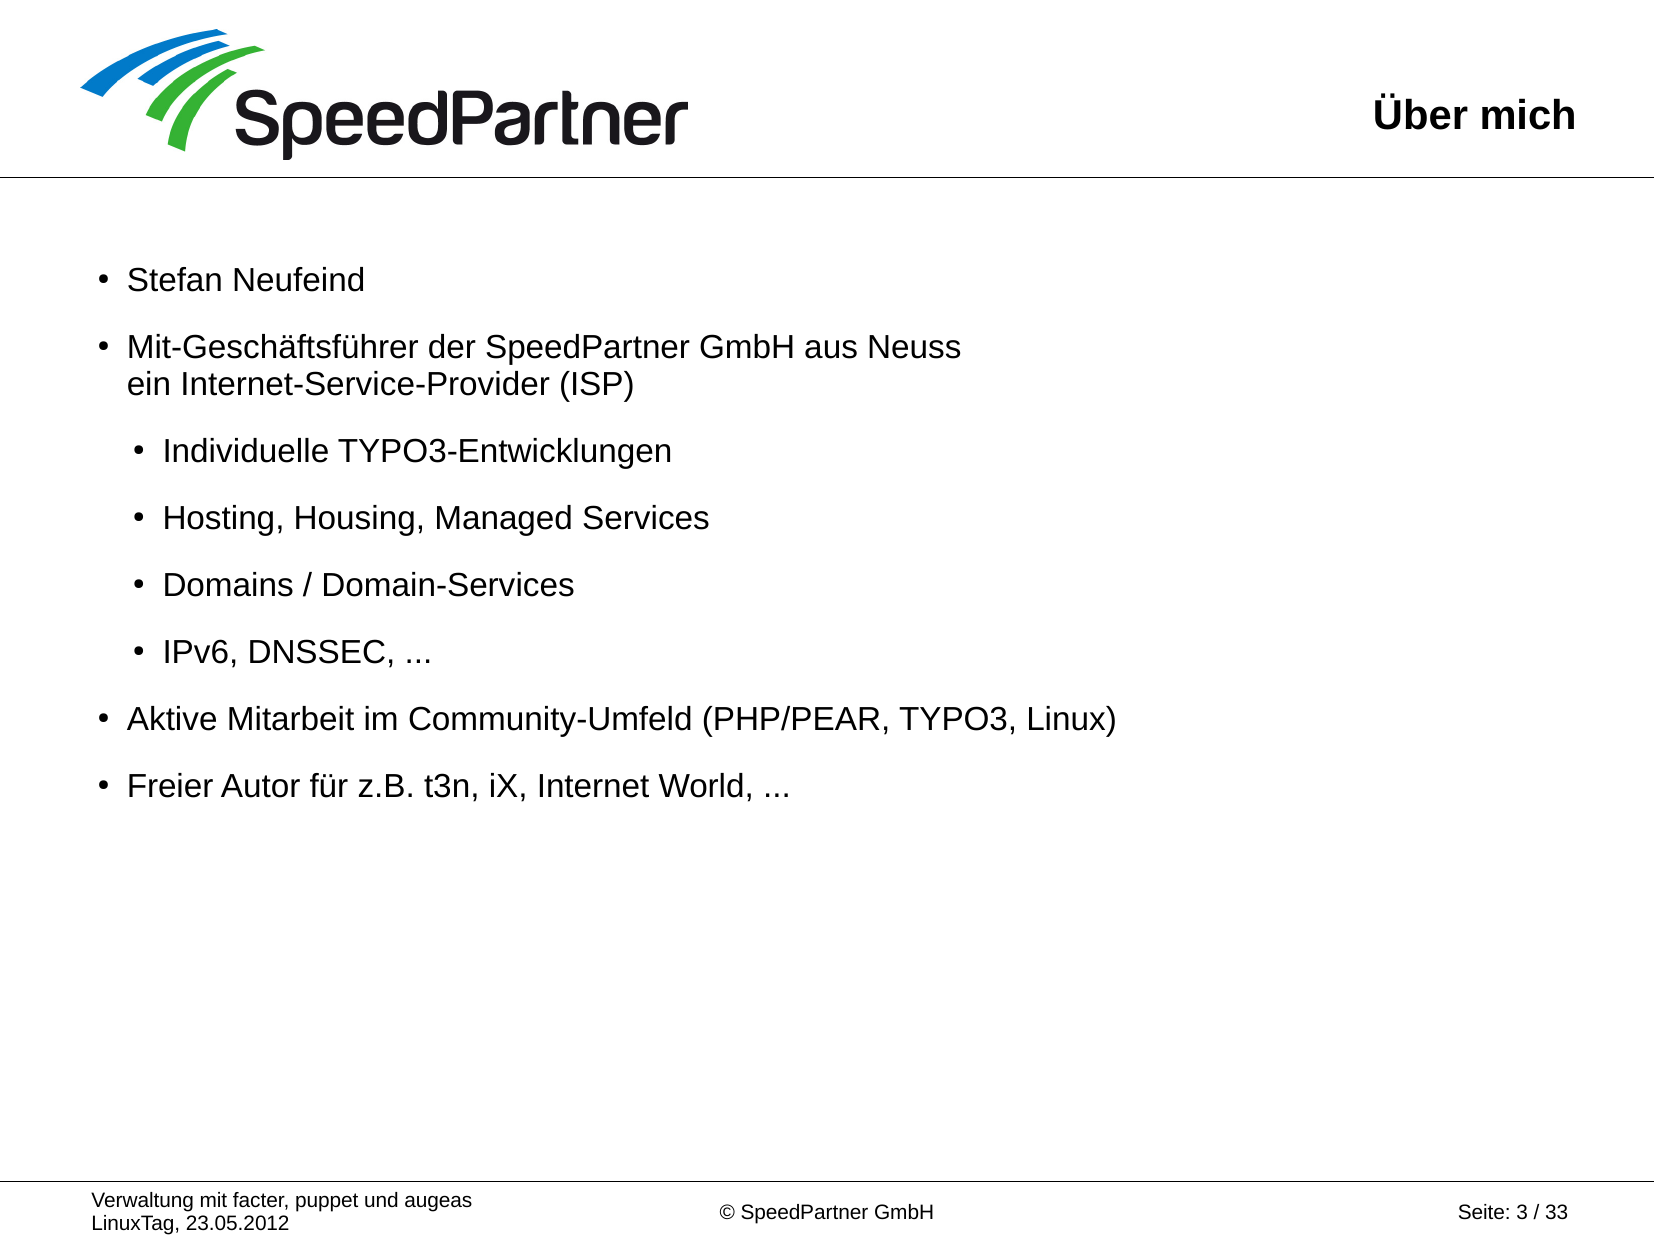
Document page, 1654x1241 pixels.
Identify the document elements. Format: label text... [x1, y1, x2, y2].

text_box Stefan Neufeind Mit-Geschäftsführer der SpeedPartner GmbH aus Neuss ein Internet-Service-Provider (ISP) Individuelle TYPO3-Entwicklungen Hosting, Housing, Managed Services Domains / Domain-Services IPv6, DNSSEC, ... Aktive Mitarbeit im Community-Umfeld (PHP/PEAR, TYPO3, Linux) Freier Autor für z.B. t3n, iX, Internet World, ... [82, 253, 1565, 1177]
title Über mich [590, 70, 1577, 160]
picture [80, 29, 688, 160]
